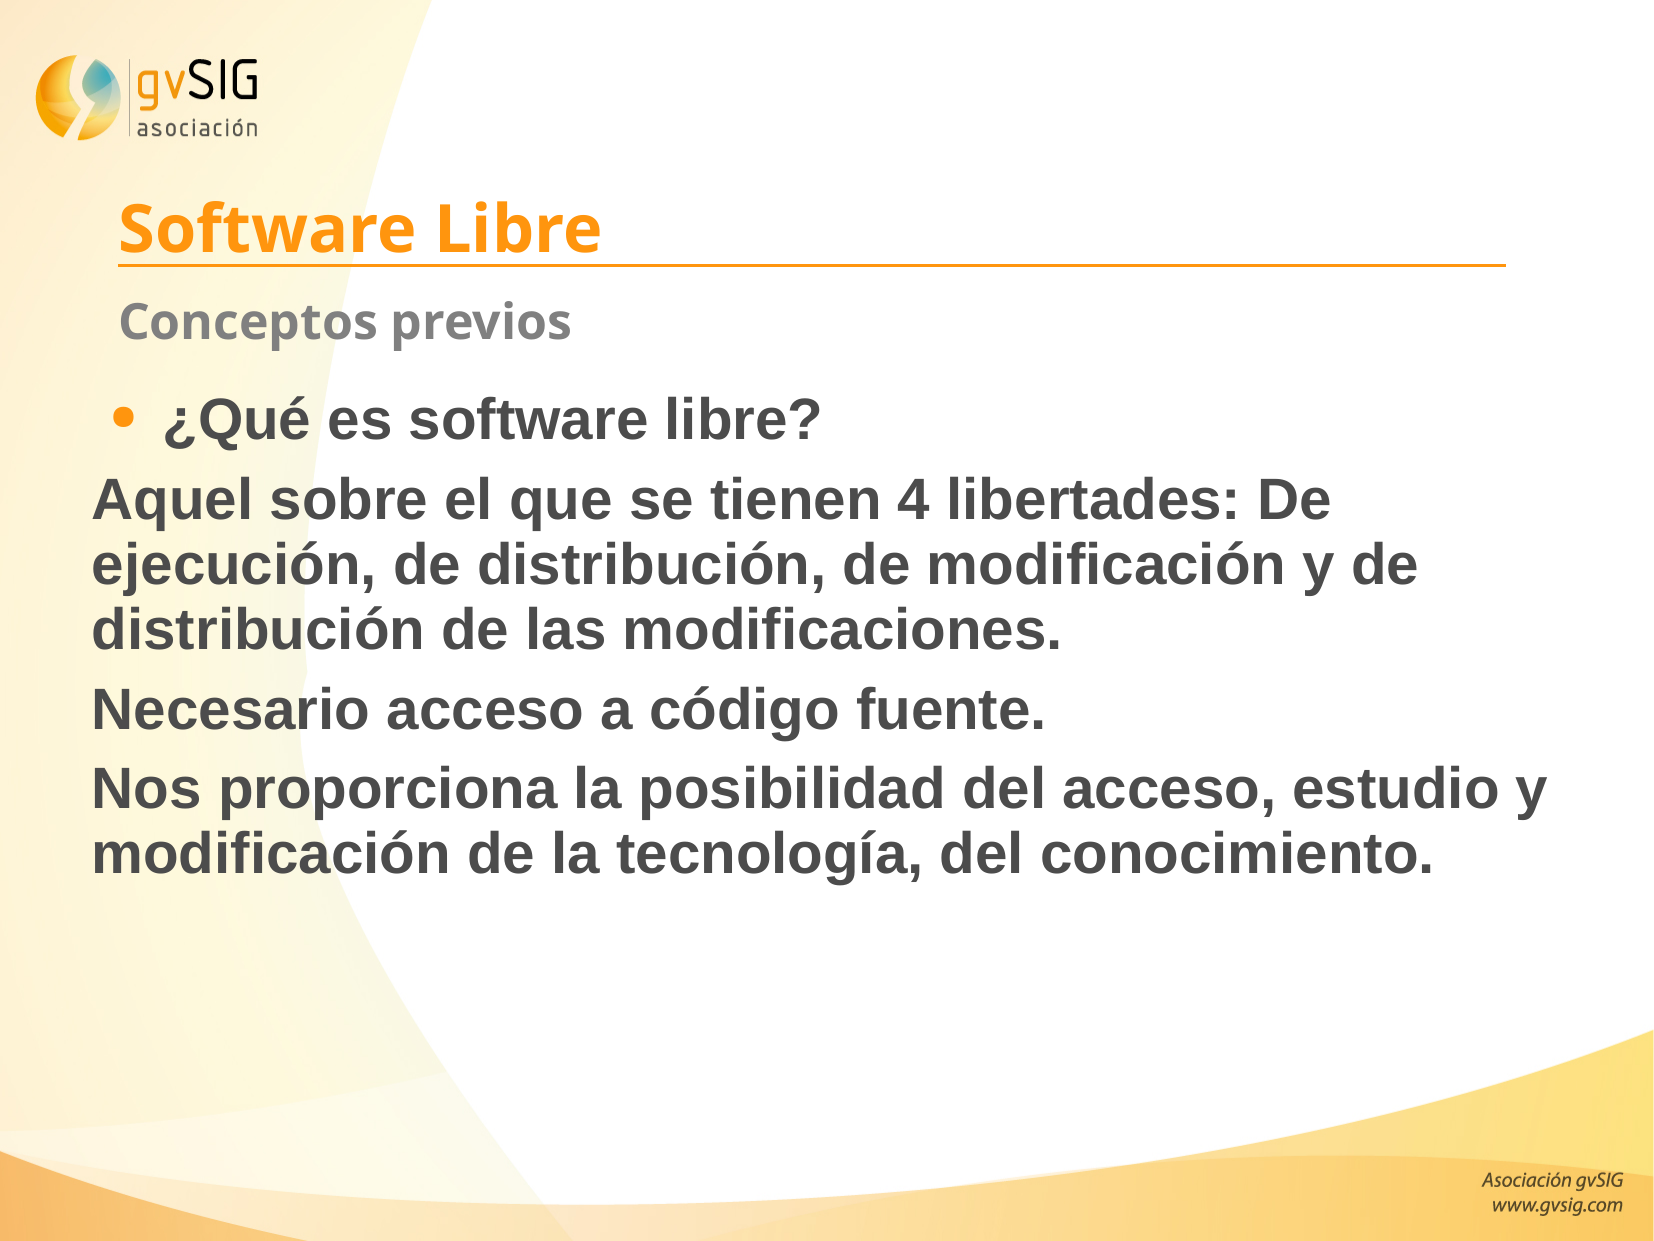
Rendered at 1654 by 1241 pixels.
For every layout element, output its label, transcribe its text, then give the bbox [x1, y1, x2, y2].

list ¿Qué es software libre? Aquel sobre el que se tienen 4 libertades: De ejecución, de distribución, de modificación y de distribución de las modificaciones. Necesario acceso a código fuente. Nos proporciona la posibilidad del acceso, estudio y modificación de la tecnología, del conocimiento. [91, 386, 1598, 978]
title Software Libre [118, 177, 1607, 276]
picture [0, 0, 1654, 1241]
title Conceptos previos [118, 276, 1123, 365]
